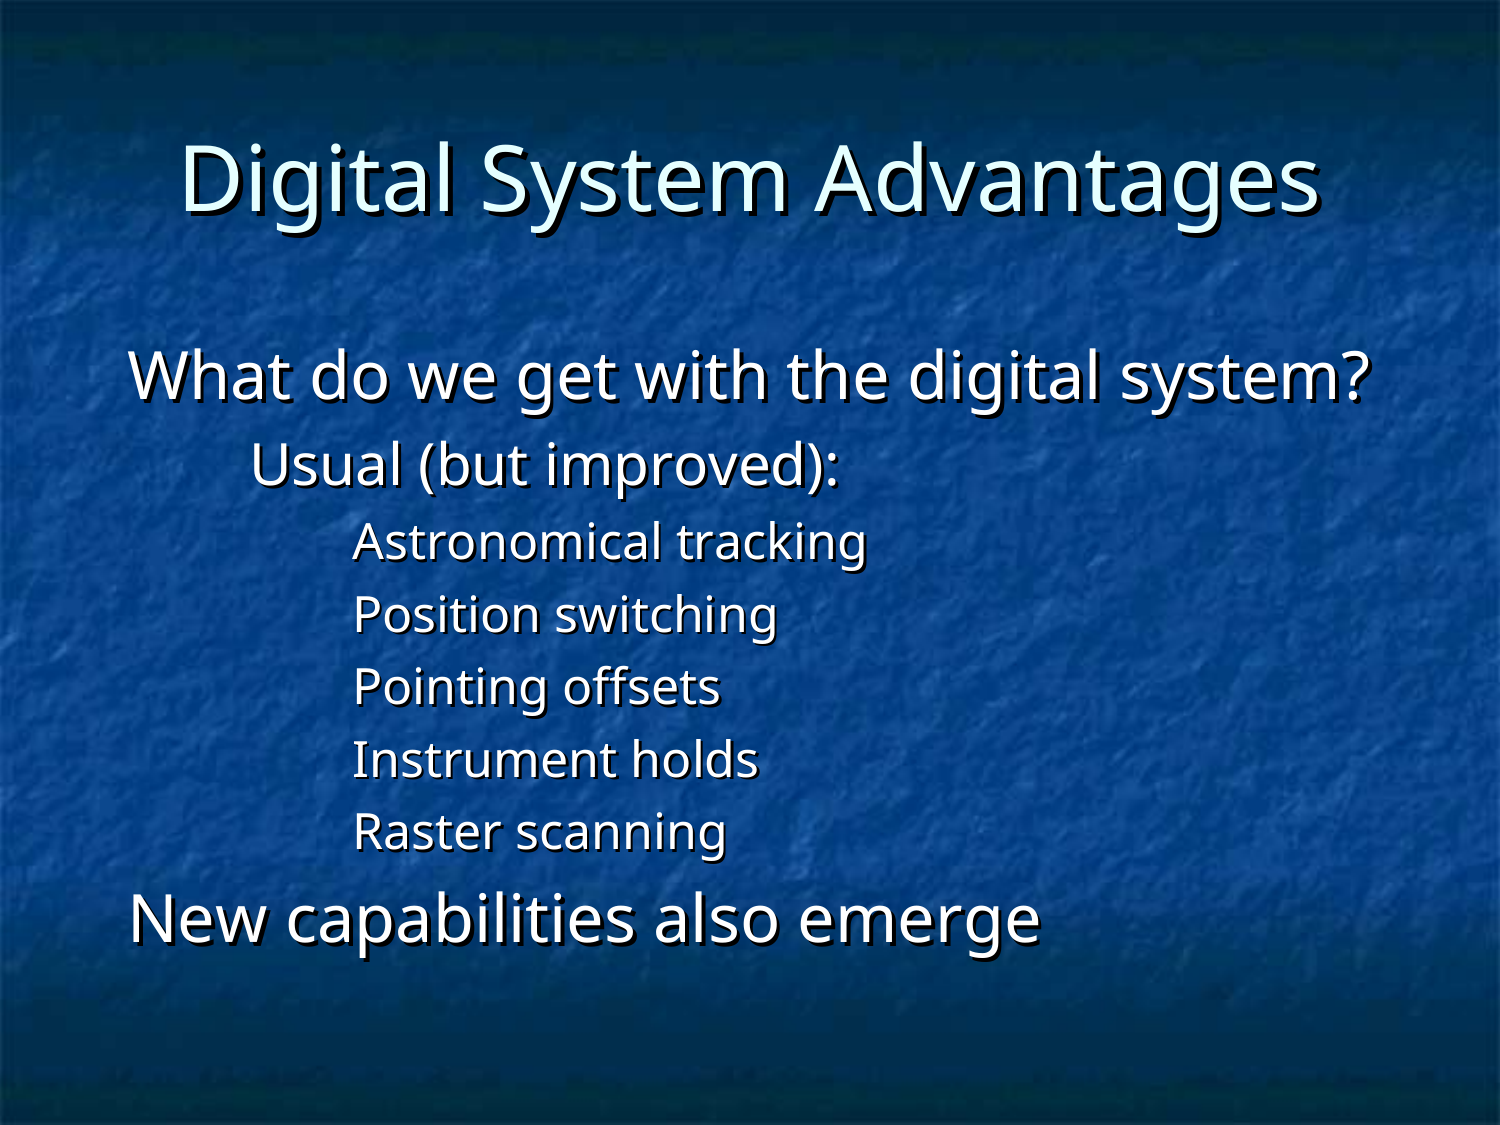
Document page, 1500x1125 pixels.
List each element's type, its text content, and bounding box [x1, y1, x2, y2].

list What do we get with the digital system? Usual (but improved): Astronomical tracking Position switching Pointing offsets Instrument holds Raster scanning New capabilities also emerge [75, 324, 1425, 1001]
picture [0, 0, 1500, 1125]
title Digital System Advantages [75, 62, 1425, 288]
